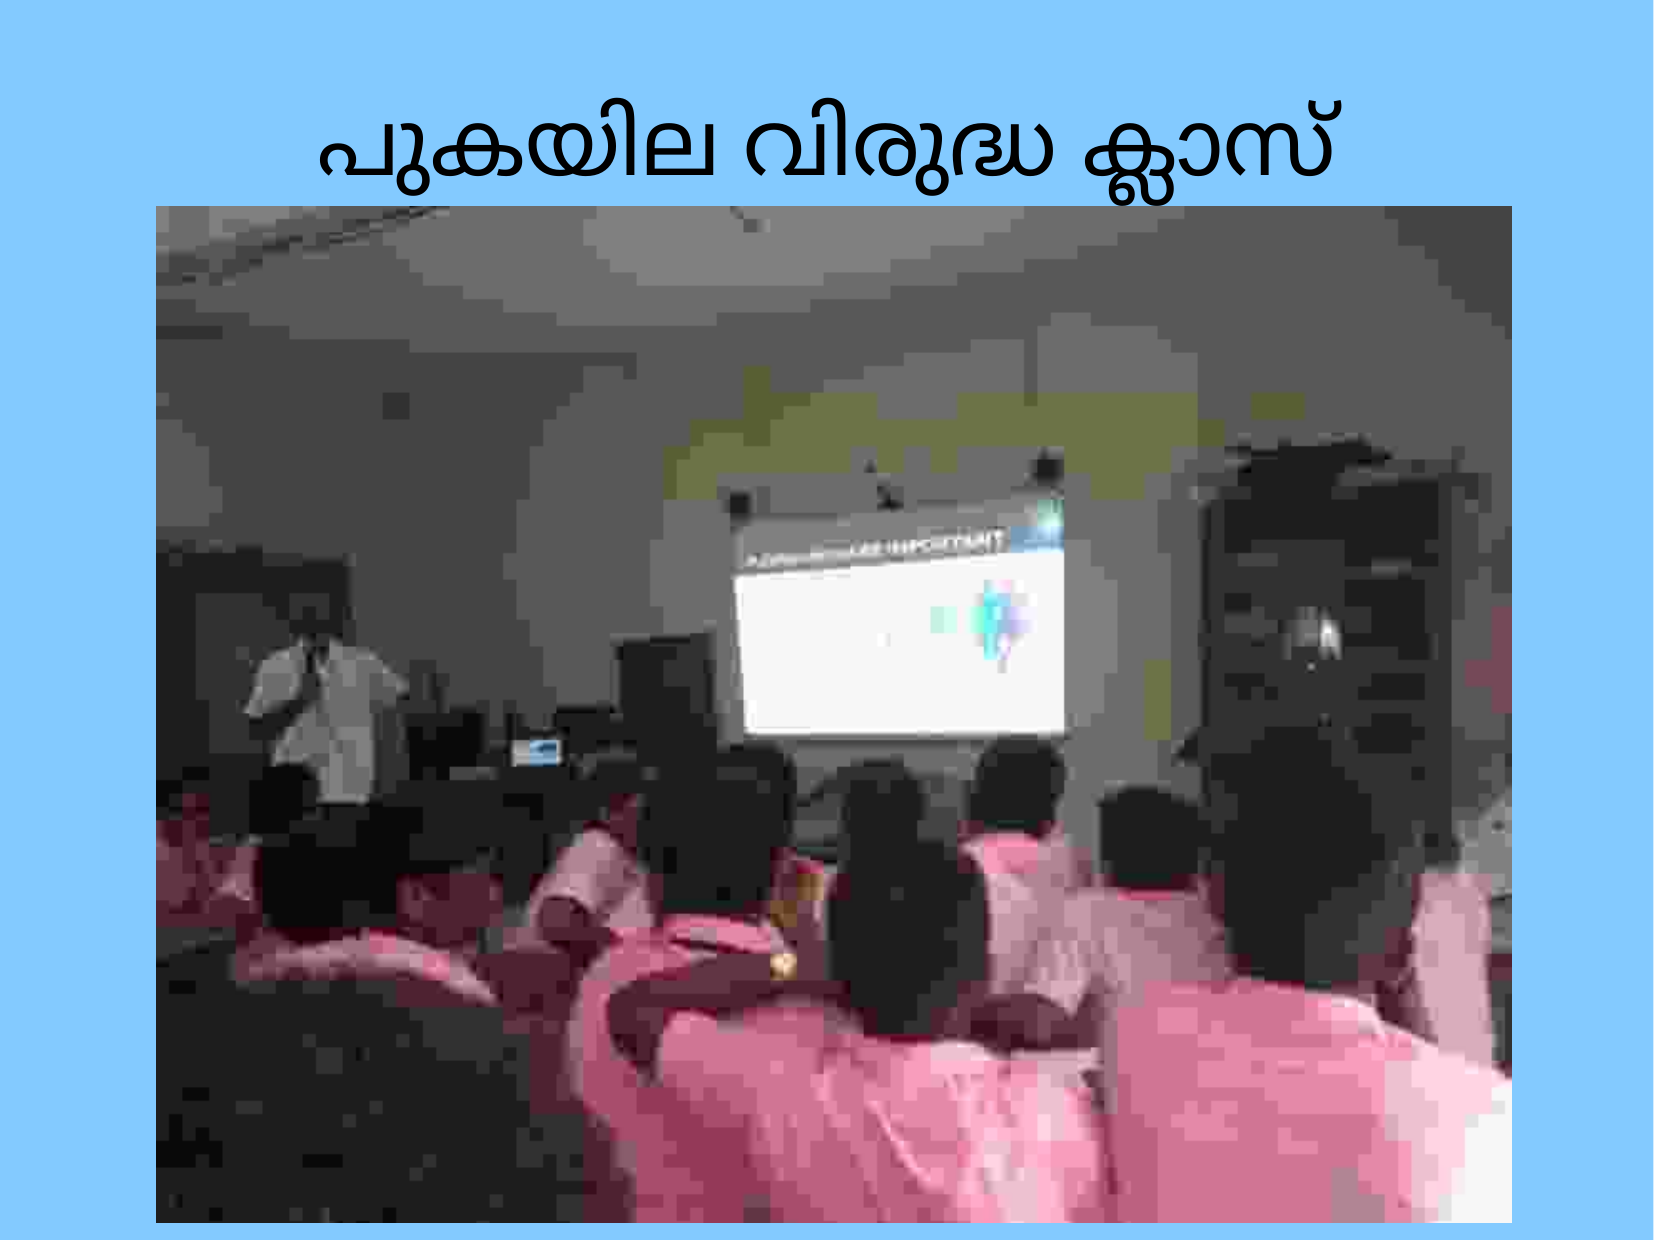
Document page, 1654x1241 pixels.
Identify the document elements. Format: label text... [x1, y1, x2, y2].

title പുകയില വിരുദ്ധ ക്ലാസ് [82, 49, 1571, 257]
picture [156, 206, 1512, 1223]
